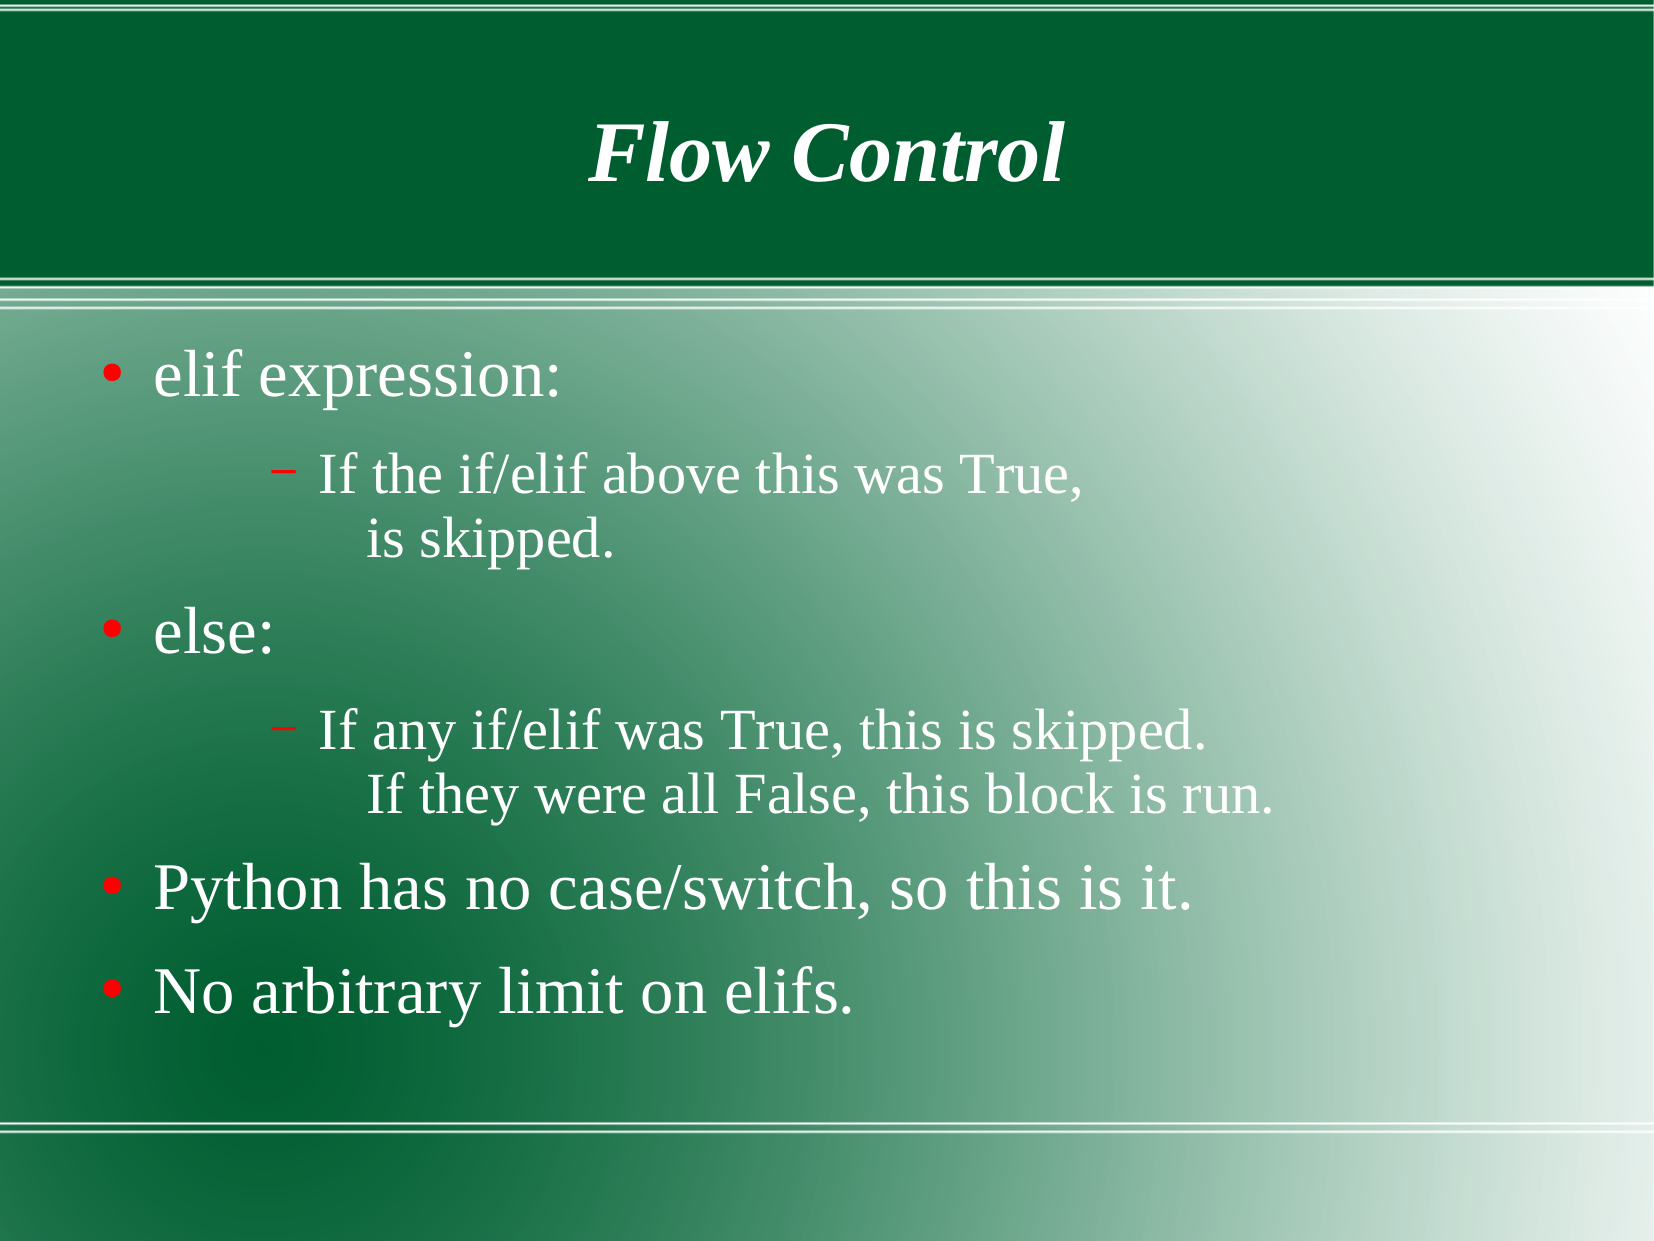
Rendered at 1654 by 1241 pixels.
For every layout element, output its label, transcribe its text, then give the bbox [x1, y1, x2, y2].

list elif expression: If the if/elif above this was True, is skipped. else: If any if/elif was True, this is skipped. If they were all False, this block is run. Python has no case/switch, so this is it. No arbitrary limit on elifs. [82, 337, 1571, 1156]
picture [0, 0, 1654, 1241]
title Flow Control [82, 49, 1571, 257]
